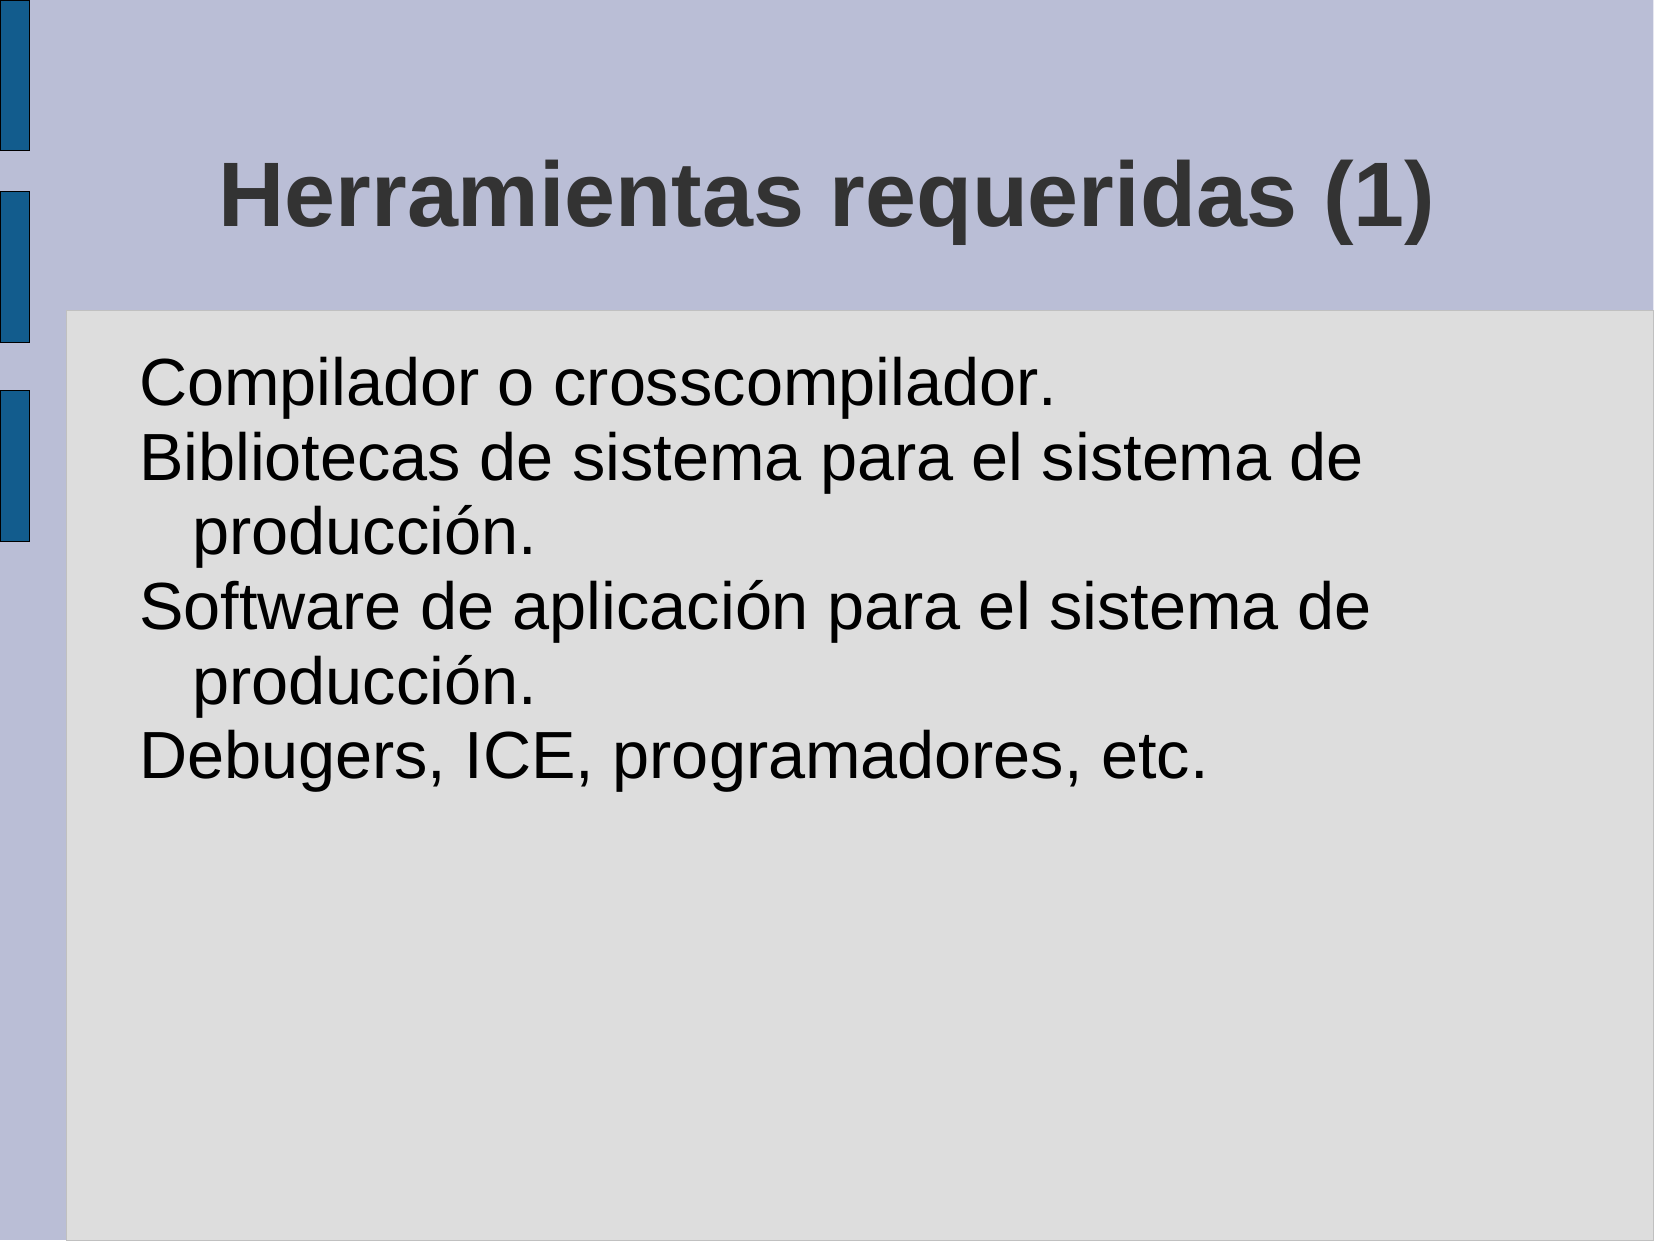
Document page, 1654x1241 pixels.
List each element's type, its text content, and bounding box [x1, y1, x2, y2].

list Compilador o crosscompilador. Bibliotecas de sistema para el sistema de producción. Software de aplicación para el sistema de producción. Debugers, ICE, programadores, etc. [121, 344, 1534, 1127]
title Herramientas requeridas (1) [121, 91, 1534, 299]
